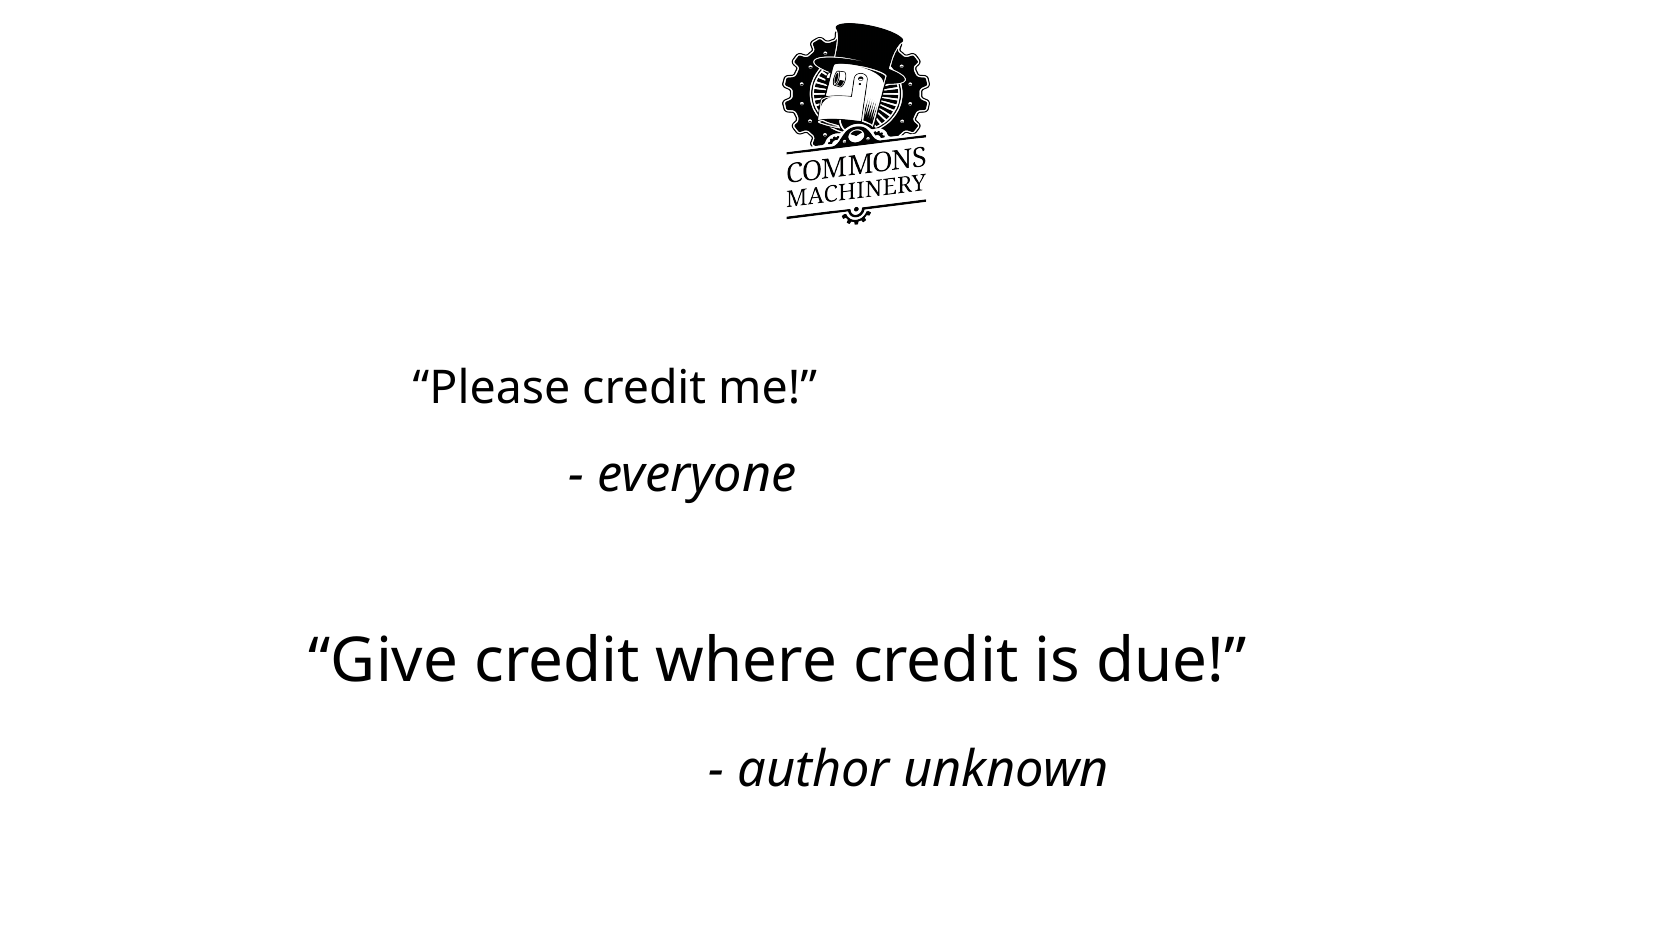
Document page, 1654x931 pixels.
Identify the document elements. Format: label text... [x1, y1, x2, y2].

picture [782, 23, 930, 225]
list “Please credit me!” - everyone “Give credit where credit is due!” - author unknown [82, 269, 1571, 810]
